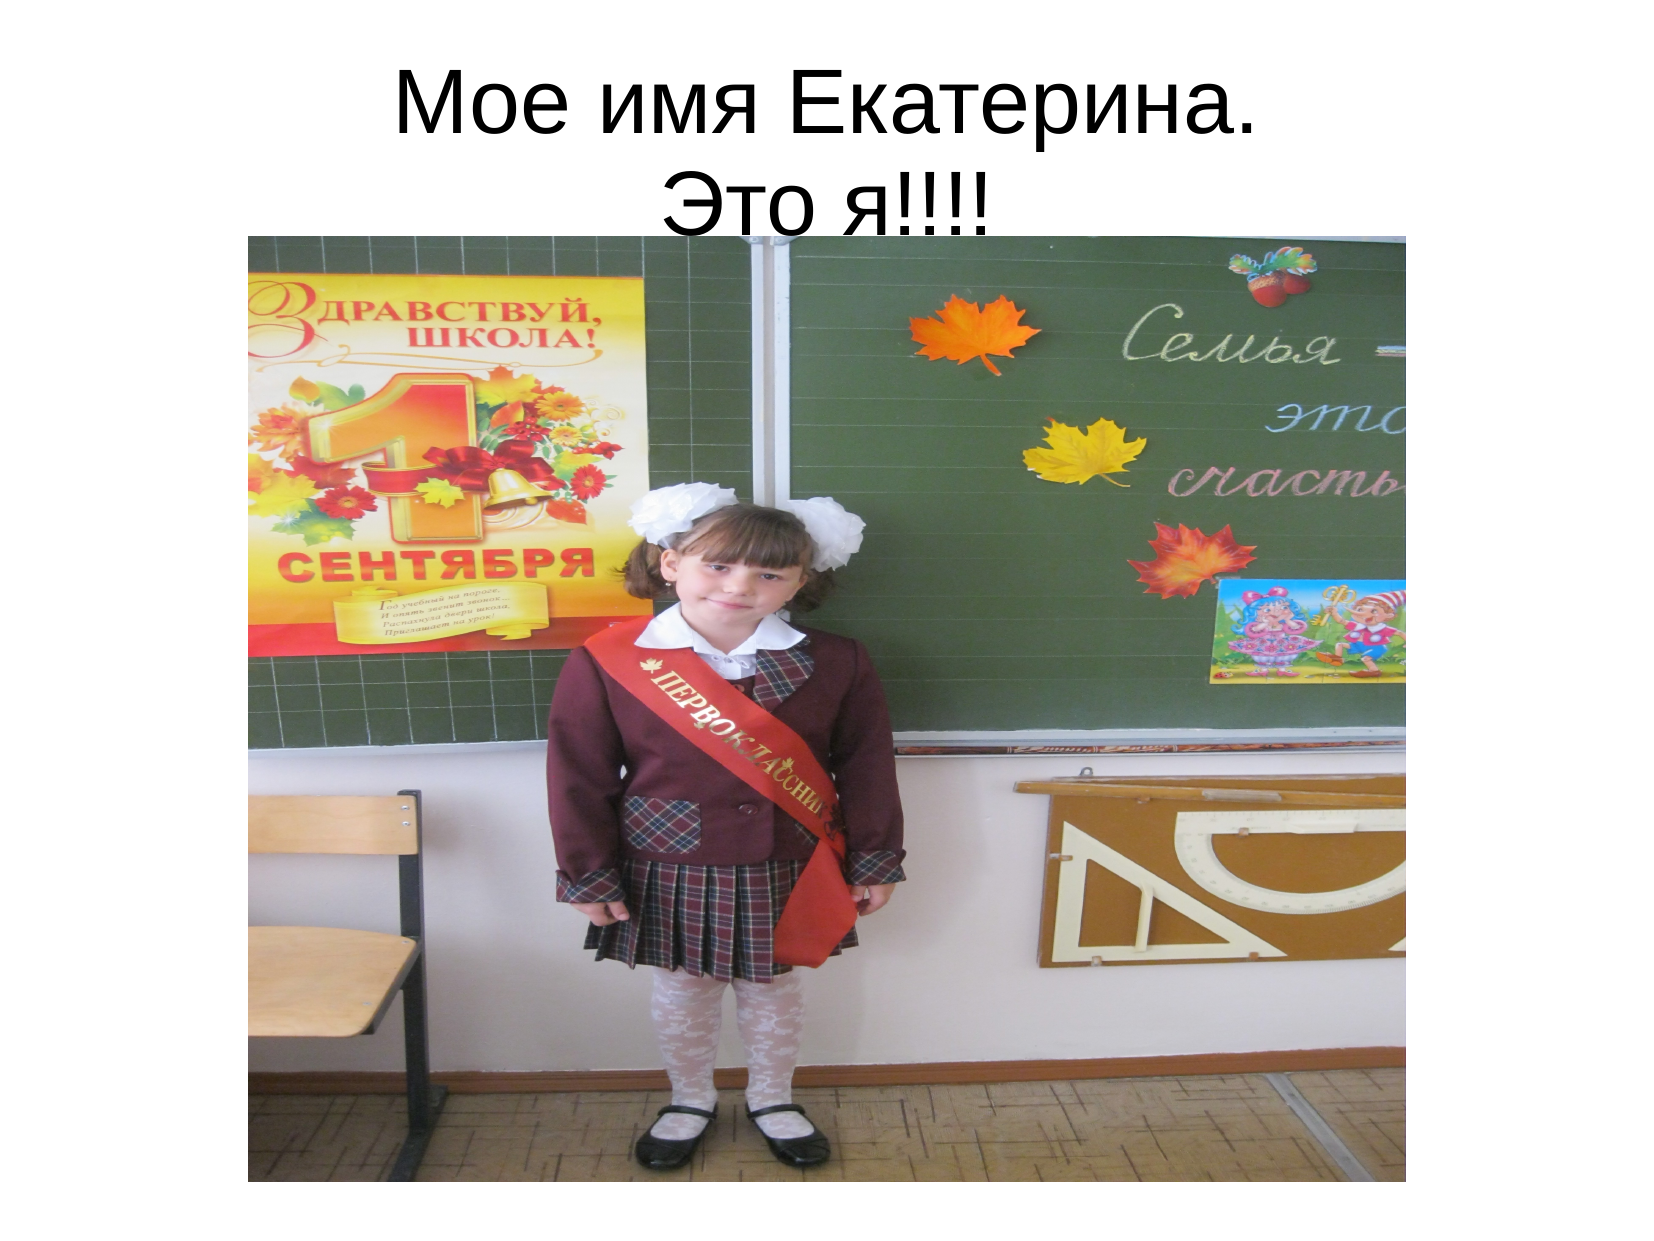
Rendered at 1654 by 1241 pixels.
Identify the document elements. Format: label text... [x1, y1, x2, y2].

title Мое имя Екатерина. Это я!!!! [82, 49, 1571, 257]
picture [248, 236, 1406, 1182]
